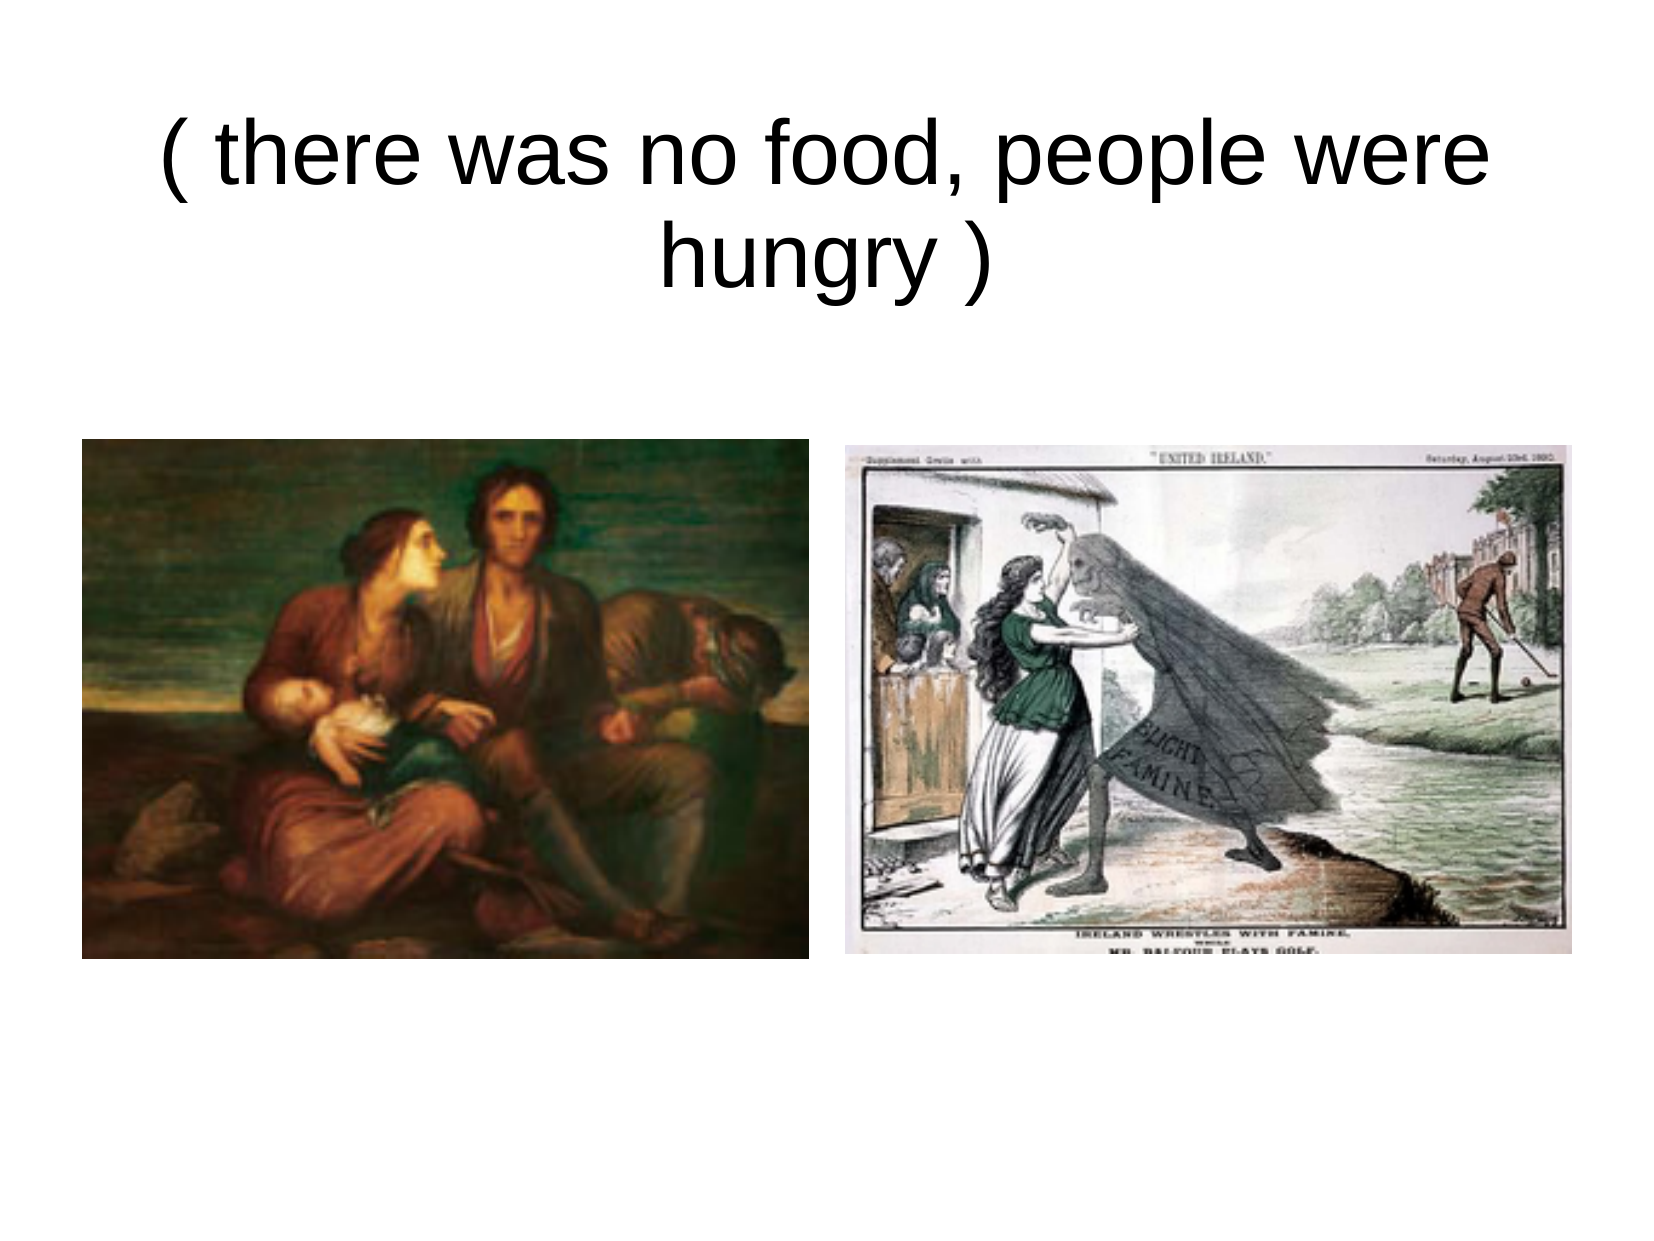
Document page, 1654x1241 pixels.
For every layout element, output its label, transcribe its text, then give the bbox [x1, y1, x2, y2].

title ( there was no food, people were hungry ) [82, 0, 1571, 307]
picture [845, 445, 1572, 954]
picture [82, 439, 809, 959]
